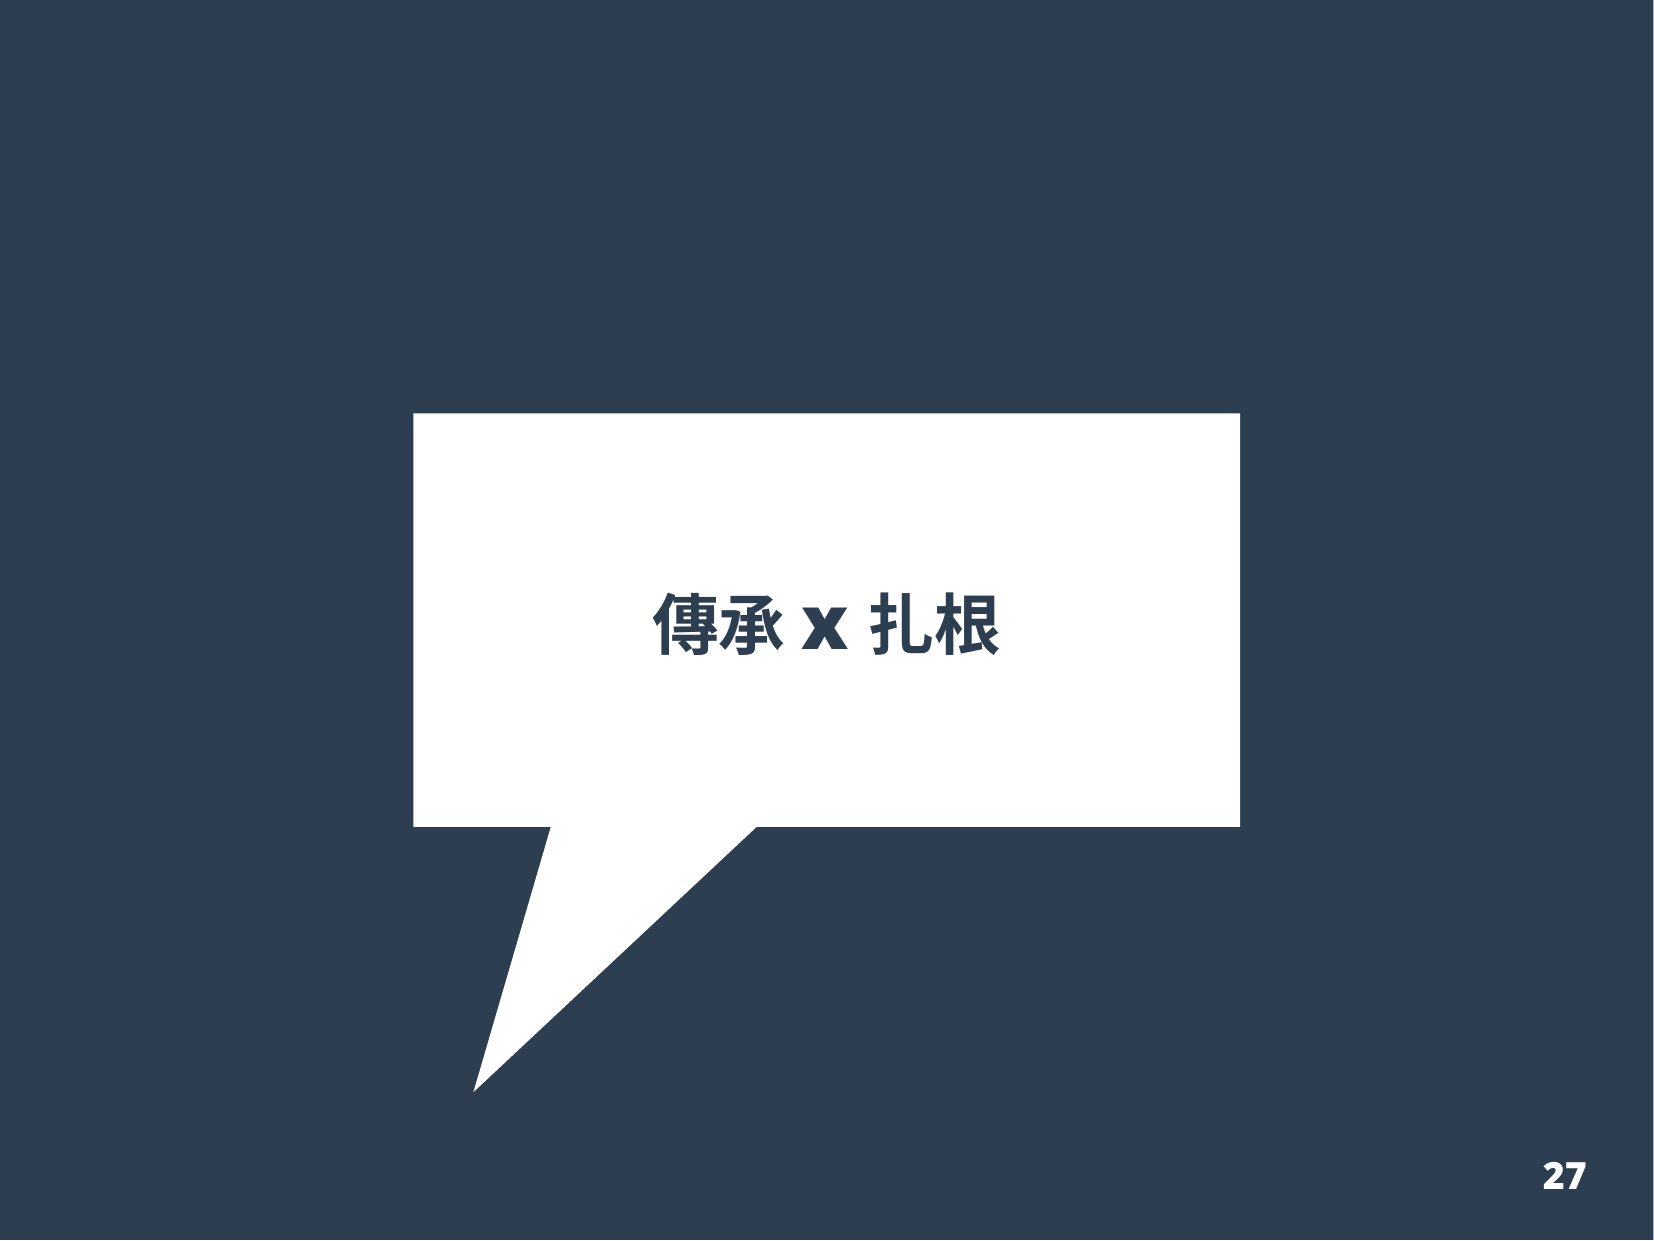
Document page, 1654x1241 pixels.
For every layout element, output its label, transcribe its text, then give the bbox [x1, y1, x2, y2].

title 傳承 x 扎根 [442, 442, 1211, 798]
